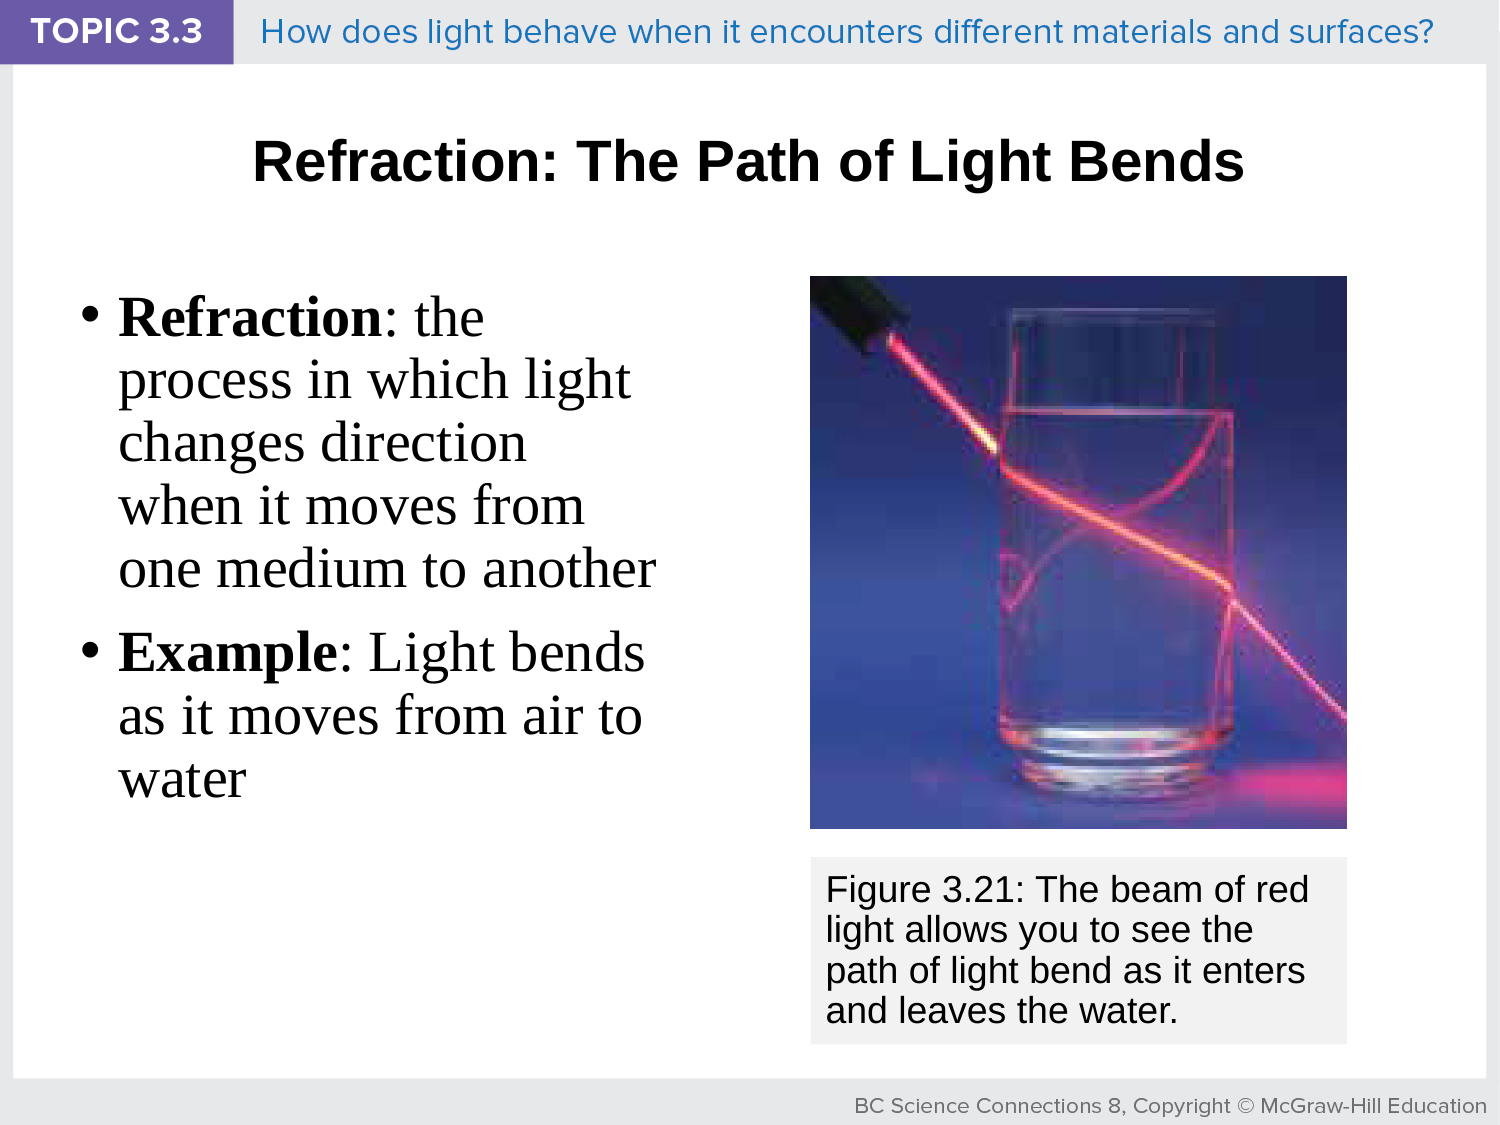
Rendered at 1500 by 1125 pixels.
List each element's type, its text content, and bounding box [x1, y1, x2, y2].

title Refraction: The Path of Light Bends [103, 76, 1397, 249]
picture [0, 0, 1500, 1082]
list Refraction: the process in which light changes direction when it moves from one medium to another Example: Light bends as it moves from air to water [65, 278, 675, 1014]
list Figure 3.21: The beam of red light allows you to see the path of light bend as it enters and leaves the water. [810, 857, 1347, 1045]
